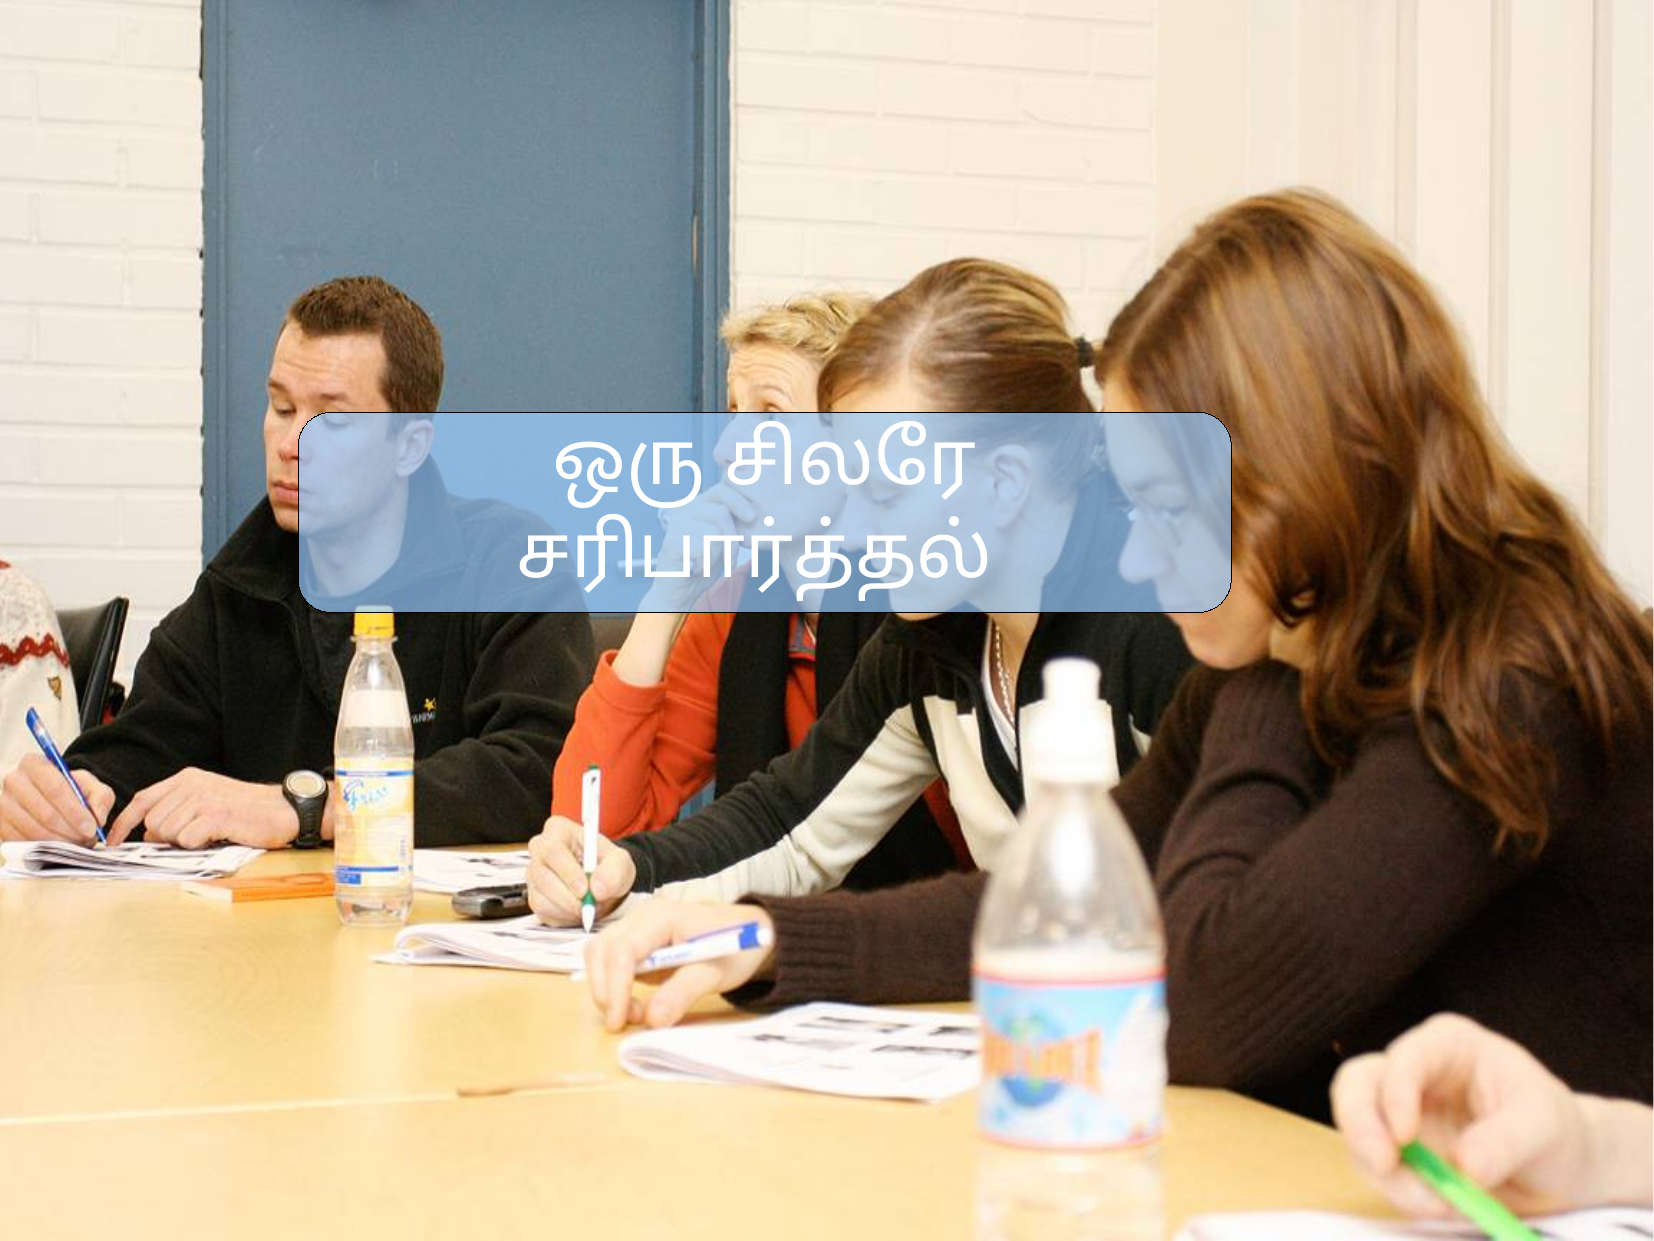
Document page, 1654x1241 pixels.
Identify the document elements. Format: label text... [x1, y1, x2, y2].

text_box ஒரு சிலரே சரிபார்த்தல் [298, 412, 1232, 613]
picture [0, 0, 1654, 1241]
